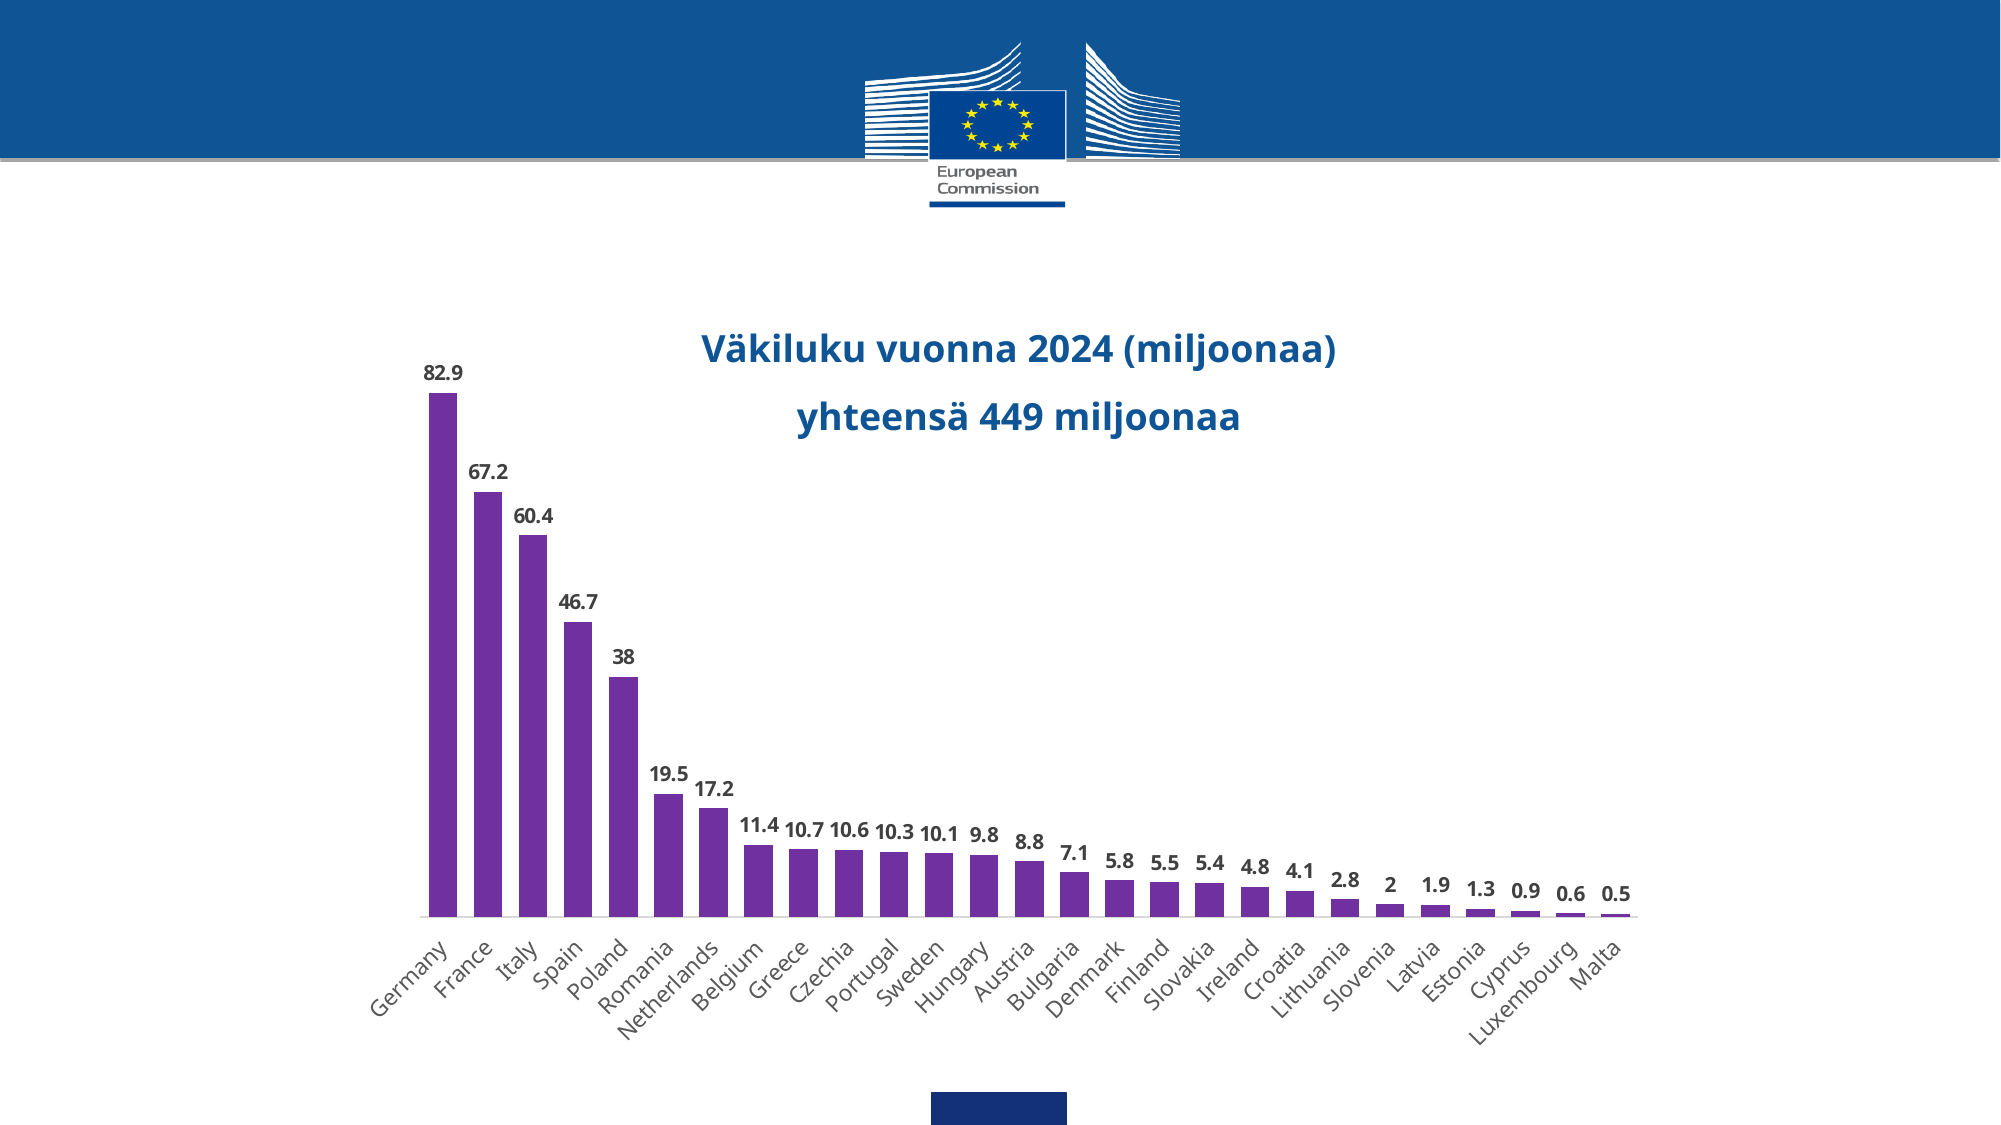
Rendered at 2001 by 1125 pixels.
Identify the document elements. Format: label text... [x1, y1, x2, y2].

text_box Väkiluku vuonna 2024 (miljoonaa) yhteensä 449 miljoonaa [314, 295, 1665, 371]
chart [334, 333, 1665, 1067]
